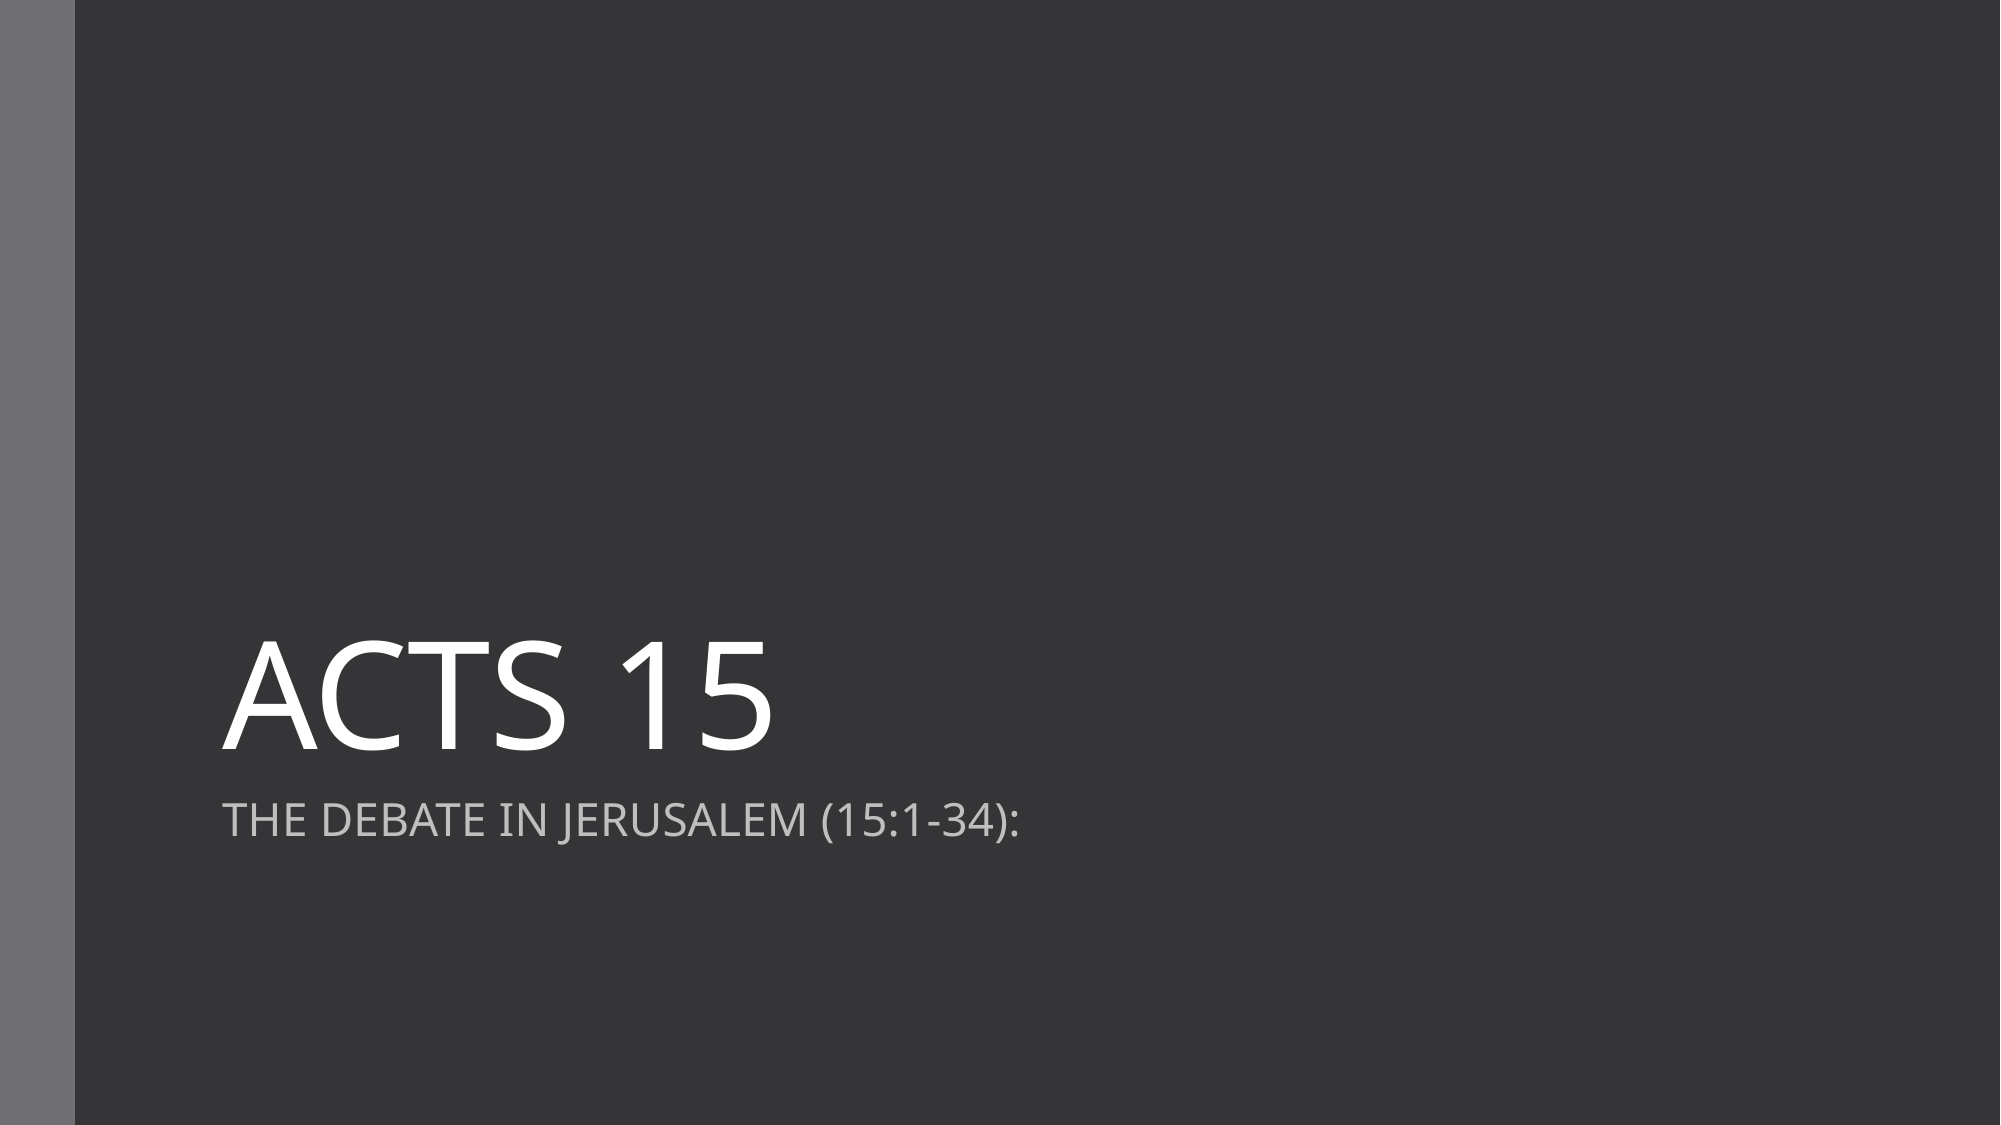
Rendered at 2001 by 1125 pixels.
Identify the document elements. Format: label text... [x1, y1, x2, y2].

title ACTS 15 [206, 124, 1752, 787]
subtitle THE DEBATE IN JERUSALEM (15:1-34): [206, 787, 1752, 1066]
